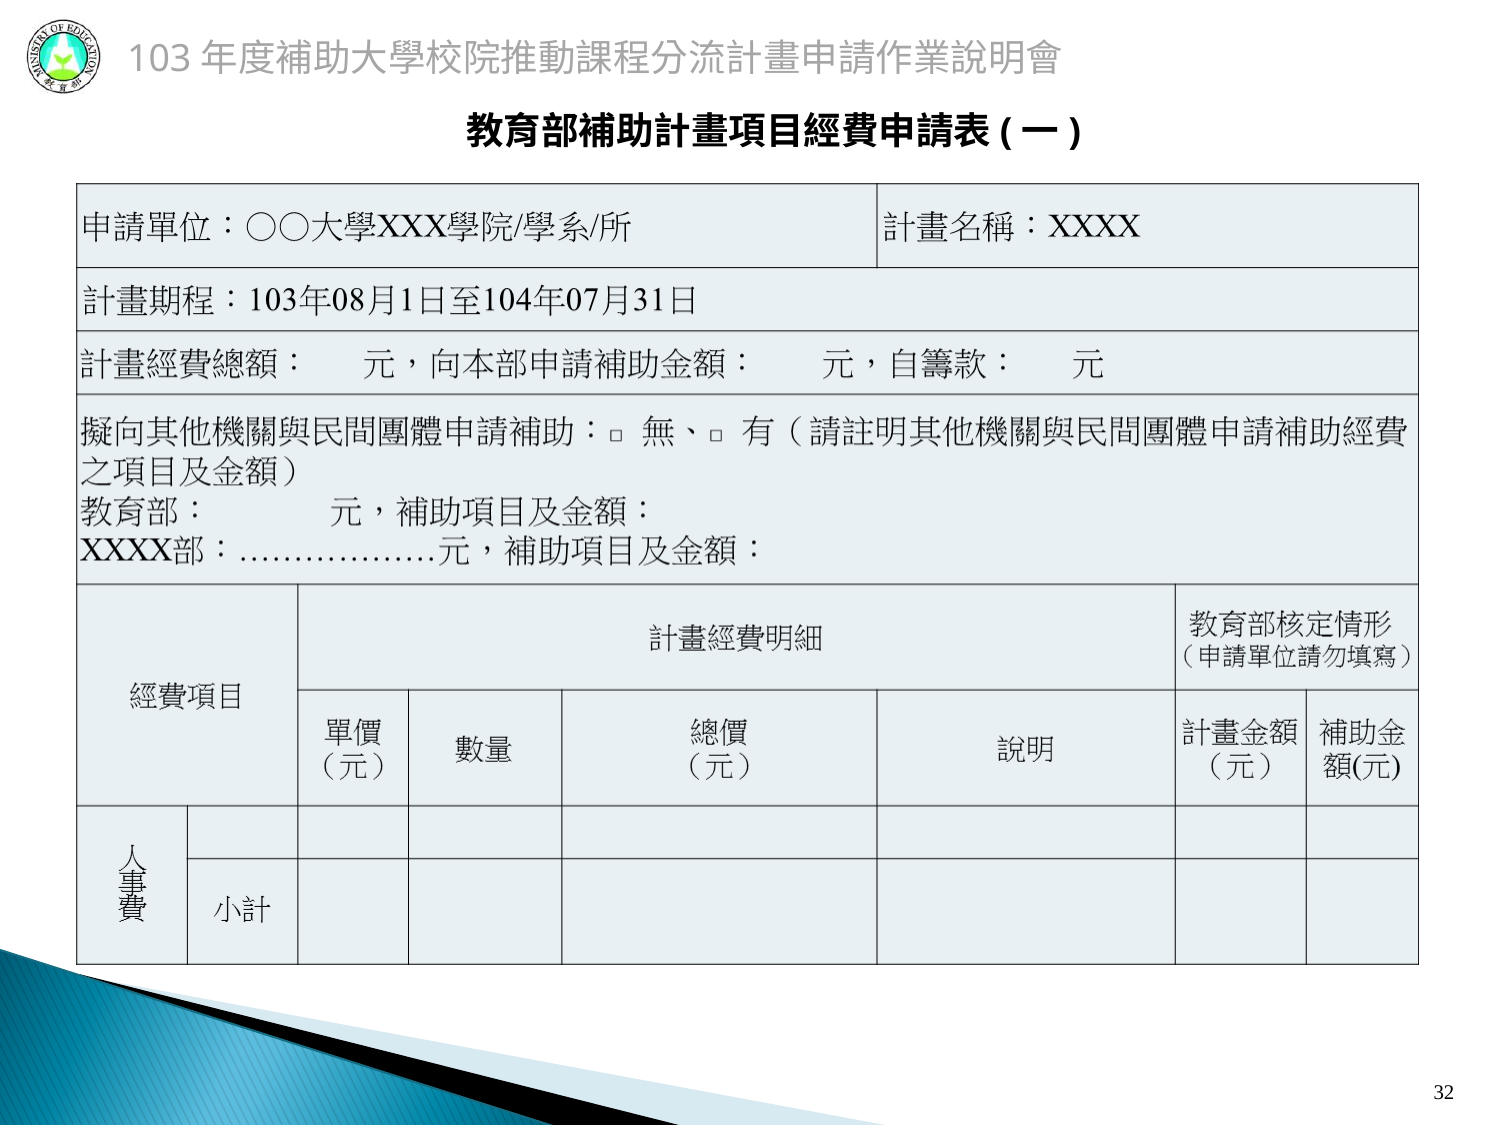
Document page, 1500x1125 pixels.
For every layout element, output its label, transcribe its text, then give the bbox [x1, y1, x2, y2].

picture [76, 184, 1419, 966]
text_box 103年度補助大學校院推動課程分流計畫申請作業說明會 [112, 26, 1436, 88]
text_box 32 [1418, 1051, 1479, 1112]
text_box 教育部補助計畫項目經費申請表(一) [451, 95, 1096, 160]
picture [17, 19, 102, 96]
